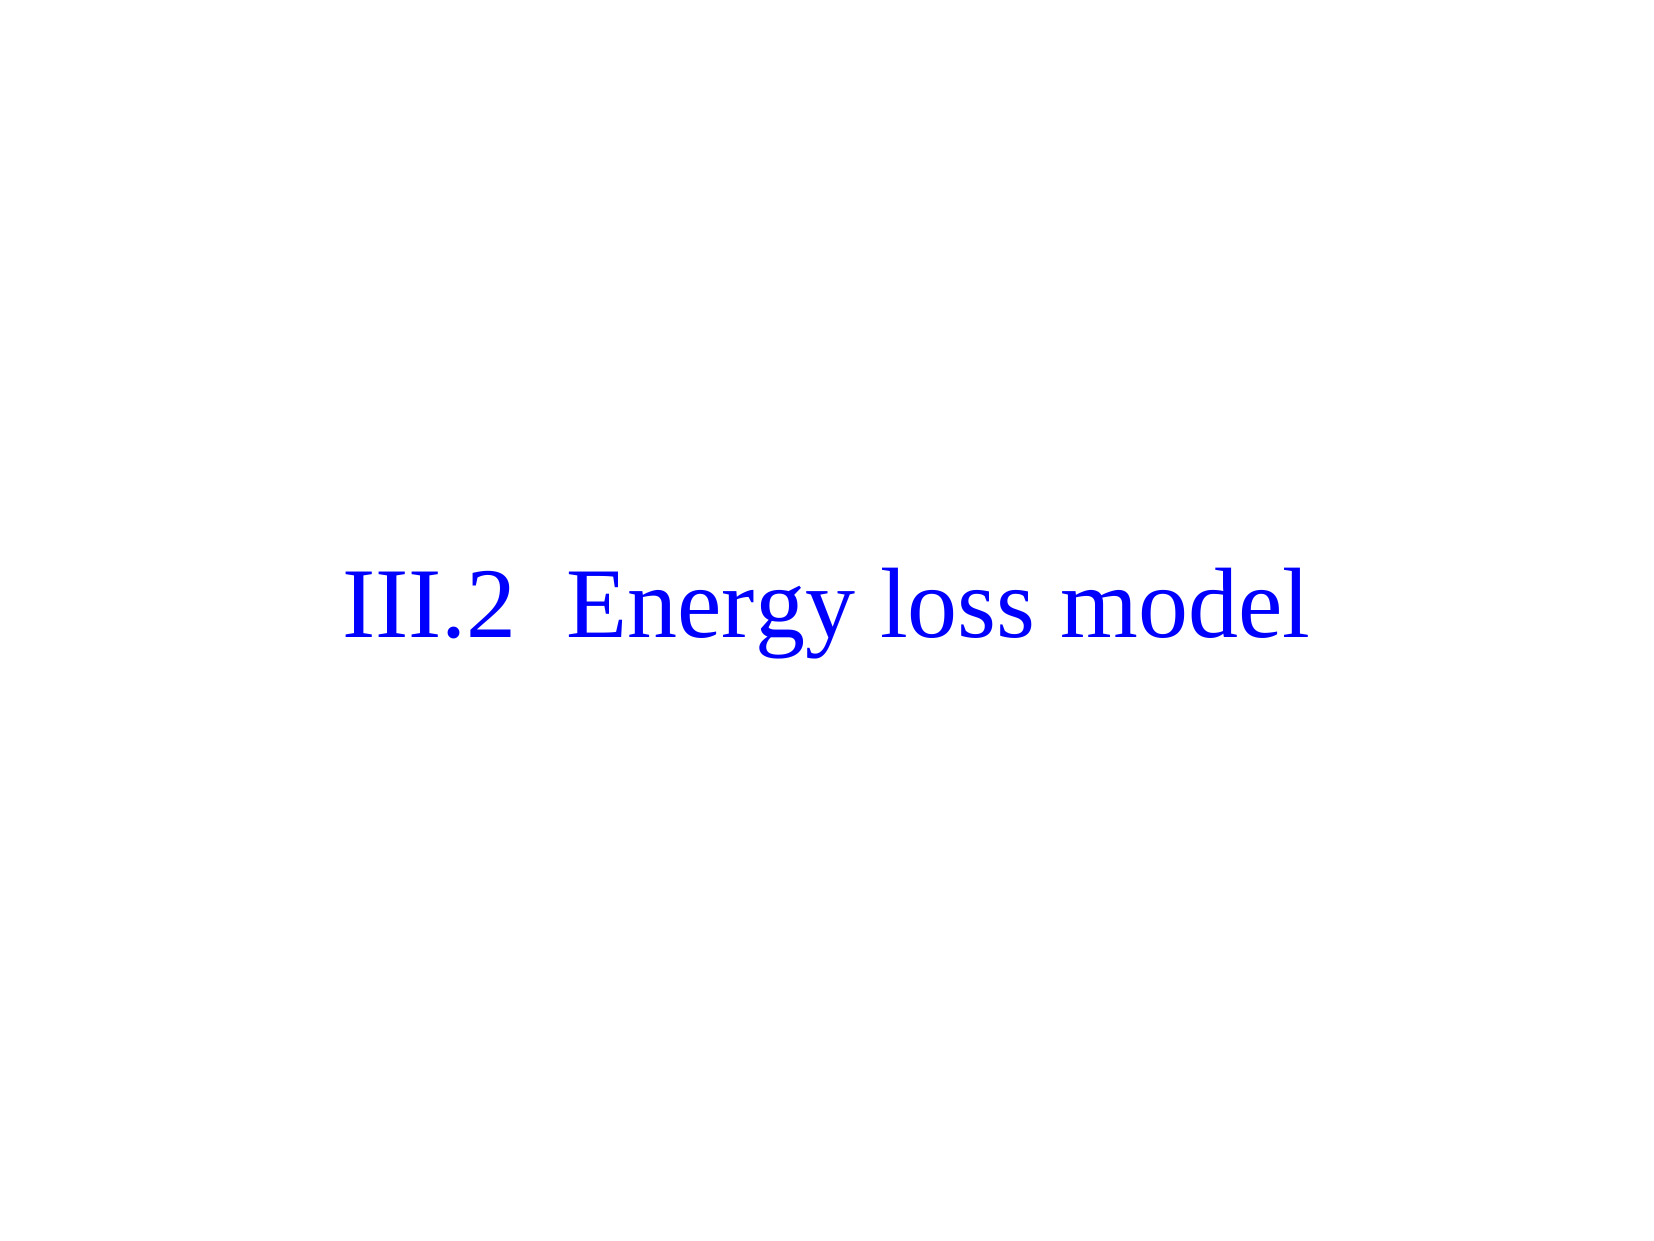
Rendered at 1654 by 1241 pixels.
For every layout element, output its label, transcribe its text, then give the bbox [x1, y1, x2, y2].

text_box III.2 Energy loss model [53, 548, 1600, 692]
